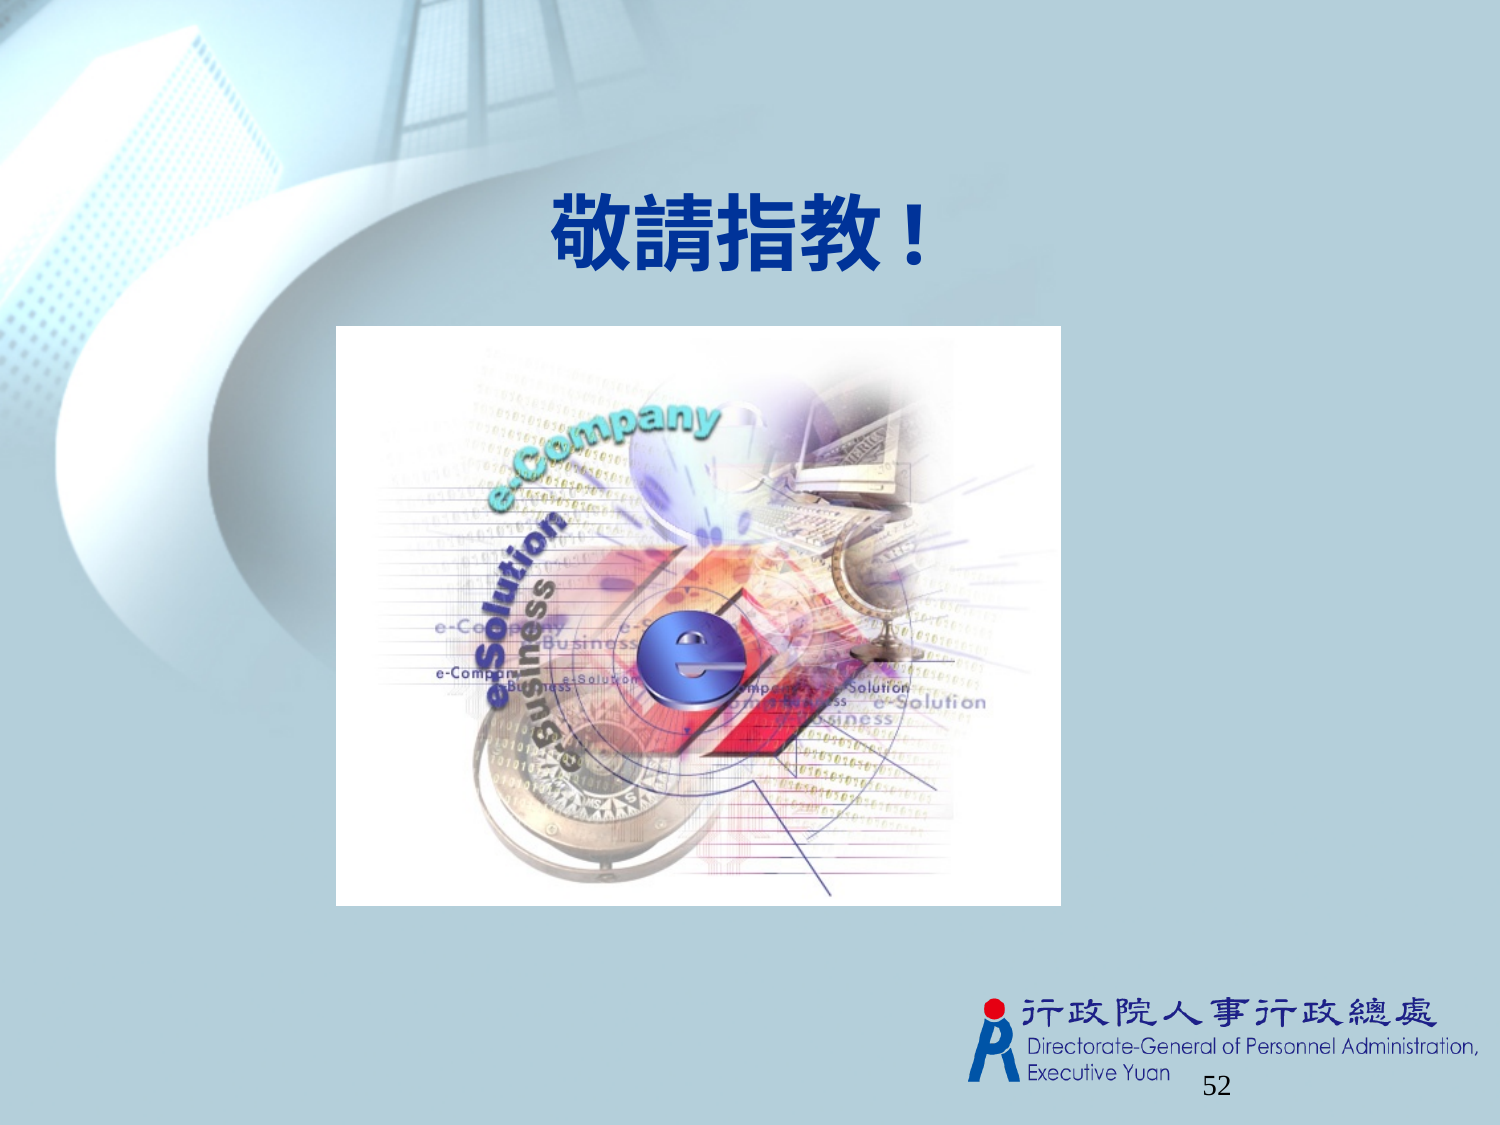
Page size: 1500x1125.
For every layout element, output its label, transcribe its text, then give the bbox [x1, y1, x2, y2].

text_box 敬請指教! [100, 137, 1375, 325]
picture [336, 326, 1061, 906]
text_box [1187, 1058, 1500, 1125]
